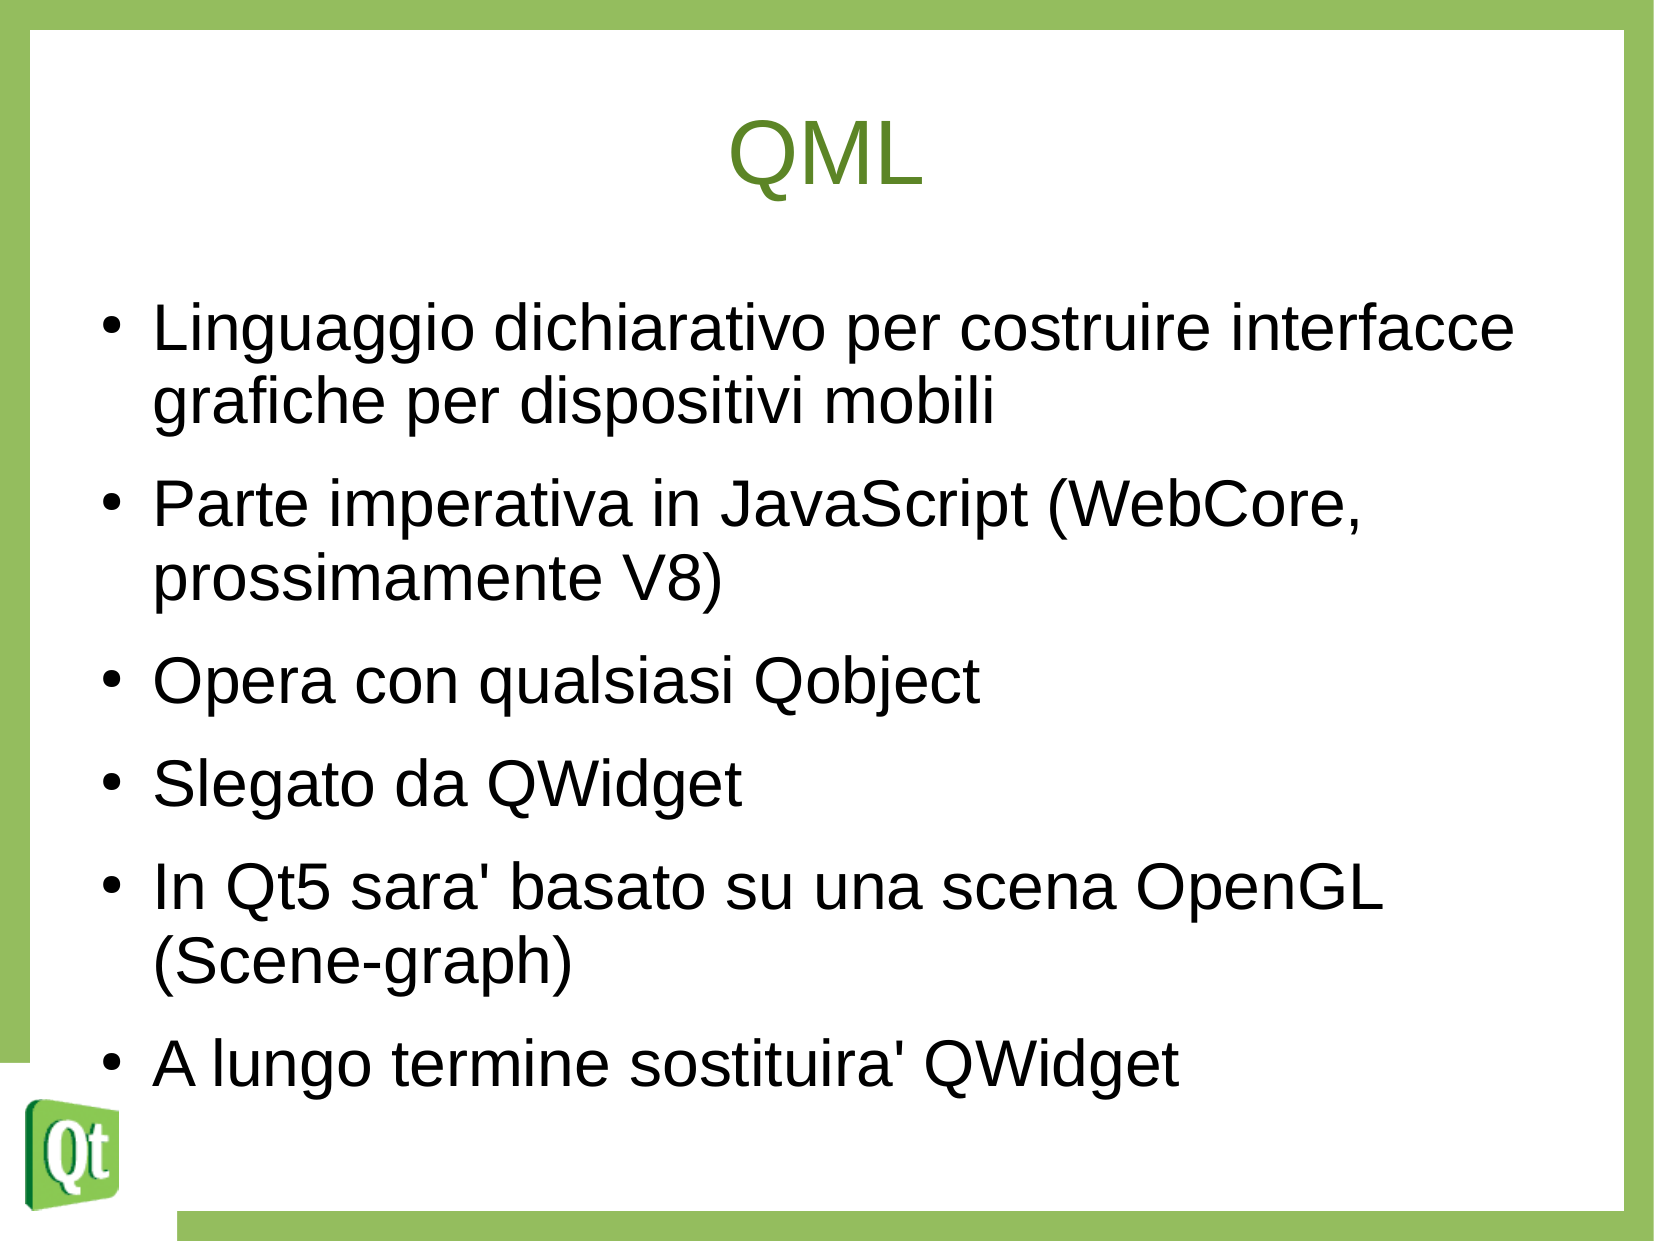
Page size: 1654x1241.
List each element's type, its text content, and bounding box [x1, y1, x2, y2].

picture [25, 1099, 119, 1211]
title QML [82, 56, 1571, 250]
list Linguaggio dichiarativo per costruire interfacce grafiche per dispositivi mobili Parte imperativa in JavaScript (WebCore, prossimamente V8) Opera con qualsiasi Qobject Slegato da QWidget In Qt5 sara' basato su una scena OpenGL (Scene-graph) A lungo termine sostituira' QWidget [82, 290, 1571, 1109]
